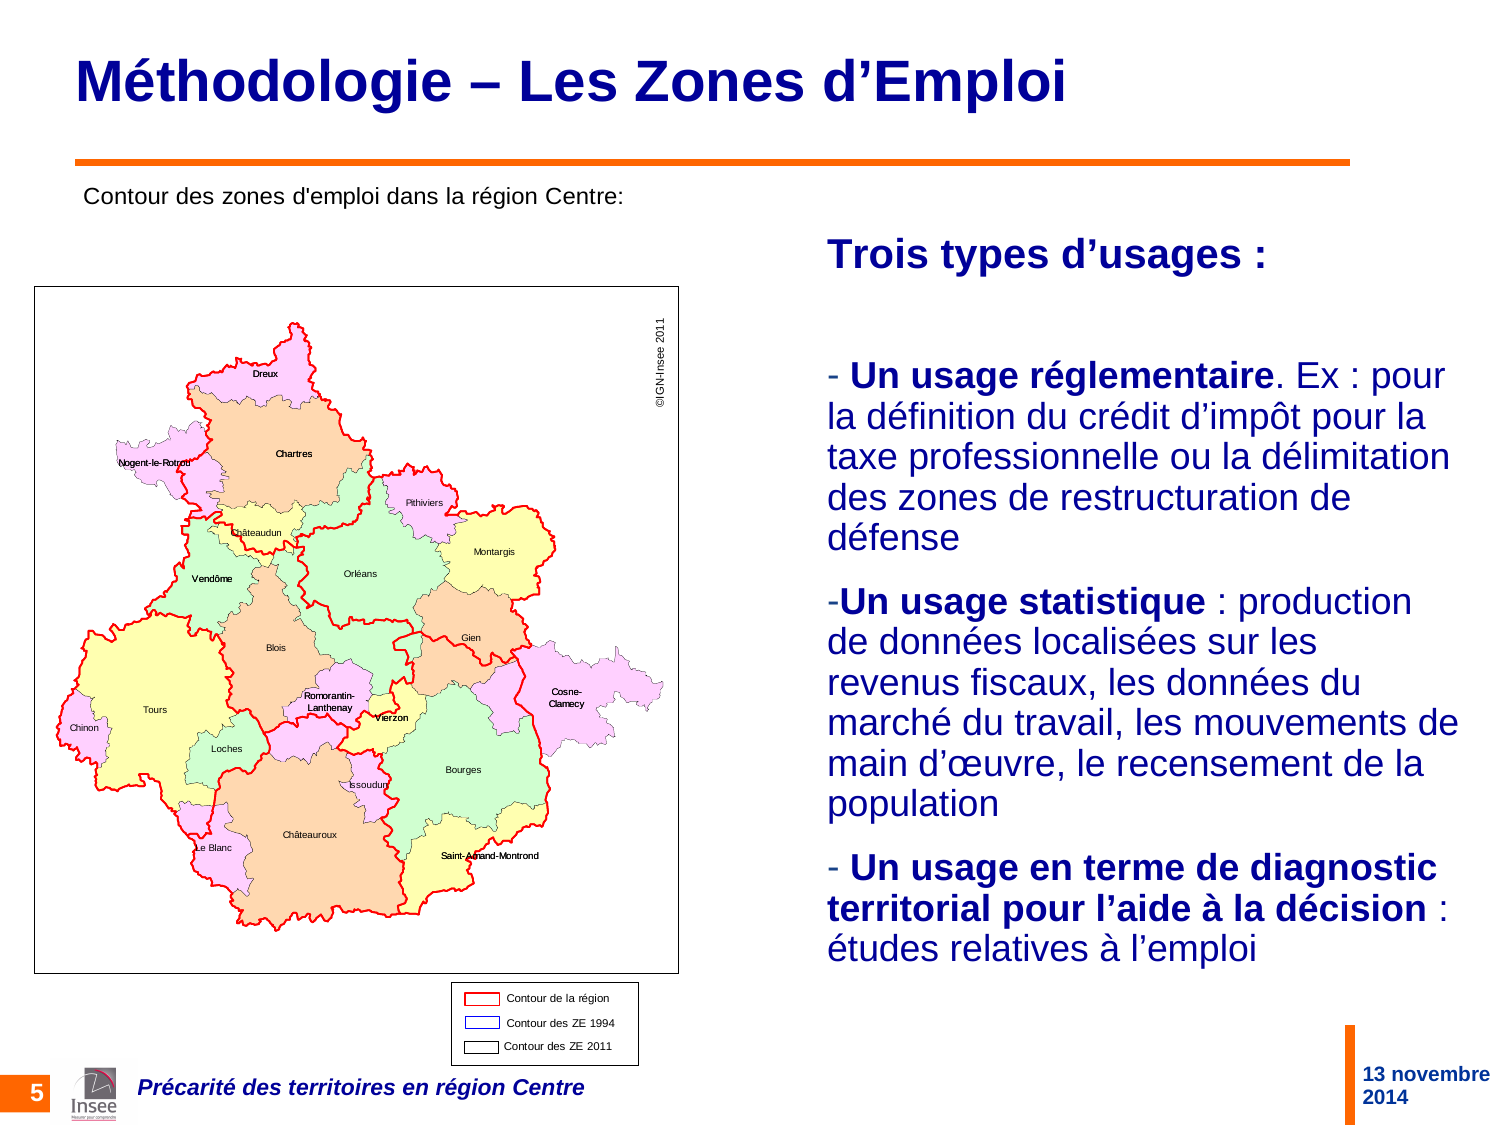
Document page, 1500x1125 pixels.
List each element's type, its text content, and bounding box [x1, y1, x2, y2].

text_box Trois types d’usages : Un usage réglementaire. Ex : pour la définition du crédit d’impôt pour la taxe professionnelle ou la délimitation des zones de restructuration de défense Un usage statistique : production de données localisées sur les revenus fiscaux, les données du marché du travail, les mouvements de main d’œuvre, le recensement de la population Un usage en terme de diagnostic territorial pour l’aide à la décision : études relatives à l’emploi [812, 224, 1475, 1042]
title Méthodologie – Les Zones d’Emploi [75, 46, 1351, 113]
picture [0, 162, 702, 1125]
